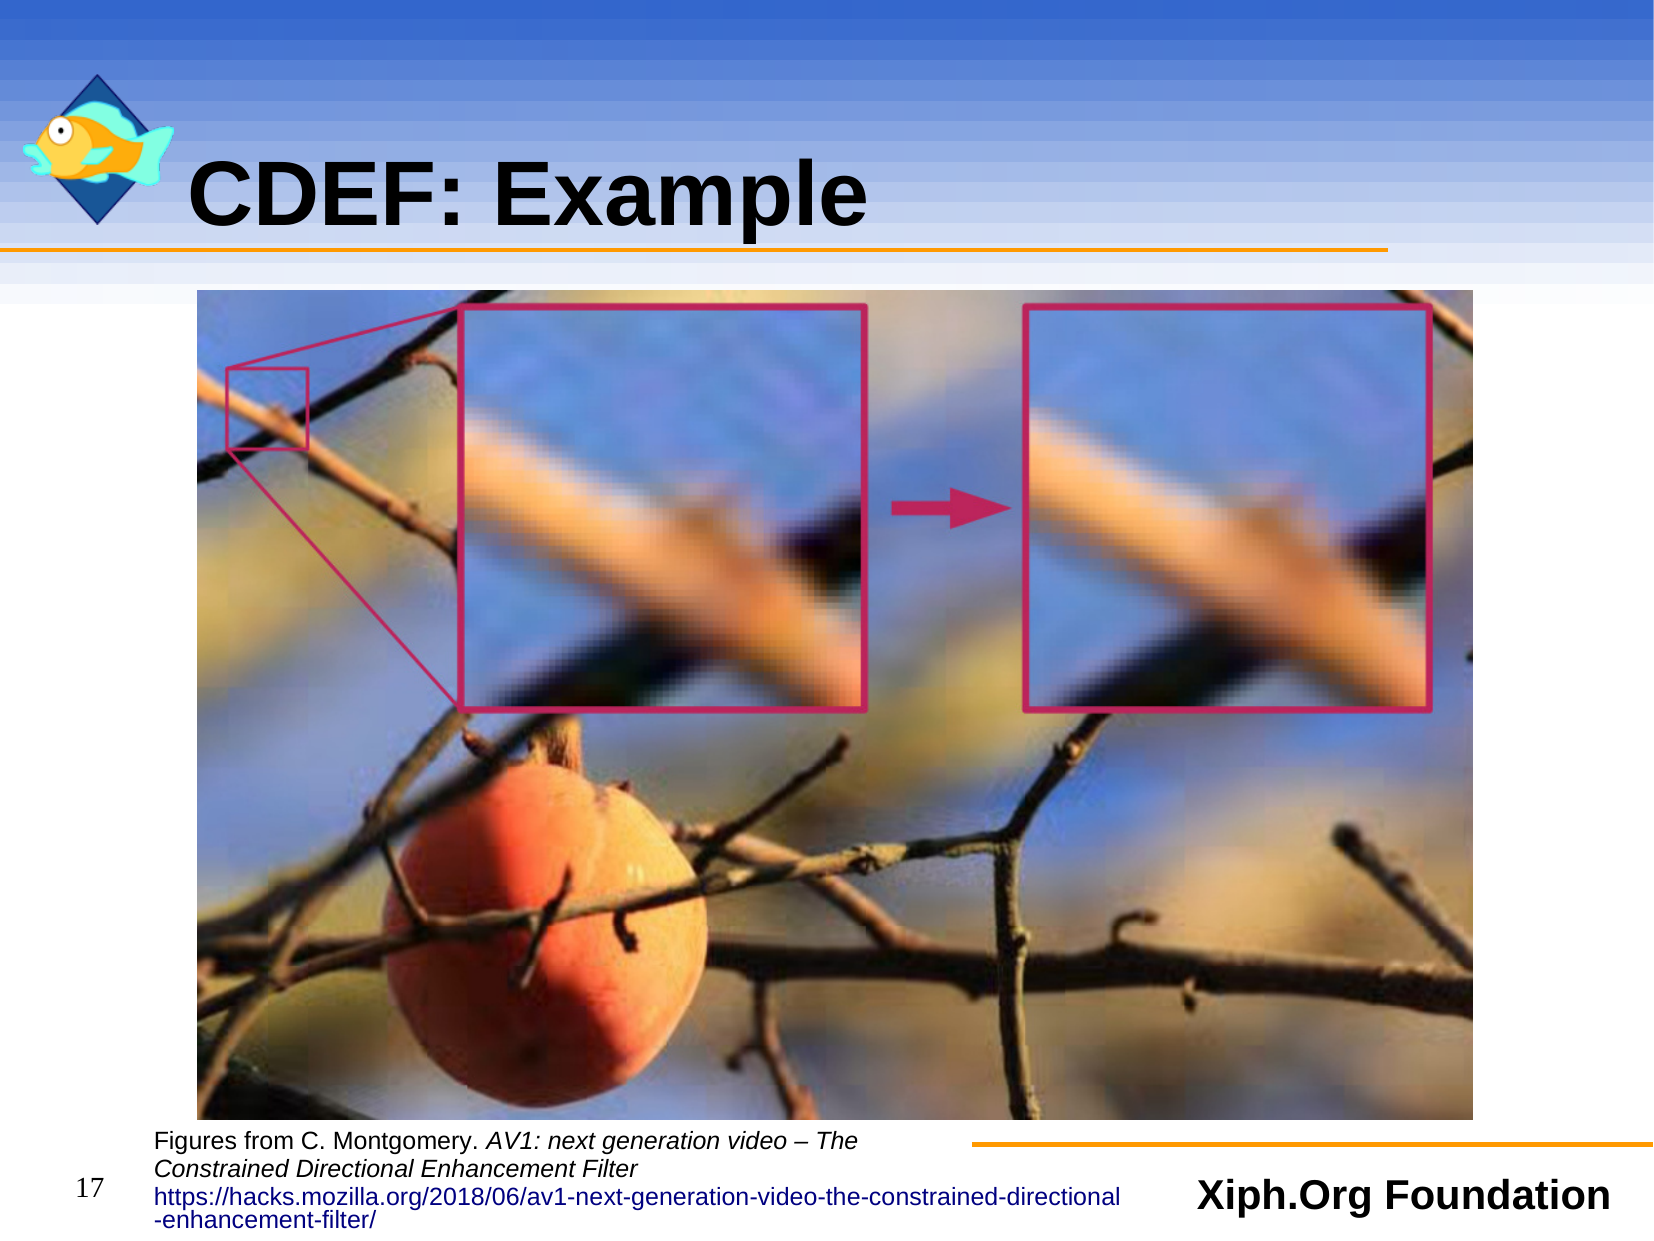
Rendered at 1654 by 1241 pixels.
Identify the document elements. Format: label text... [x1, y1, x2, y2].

picture [0, 0, 1654, 1241]
list Figures from C. Montgomery. AV1: next generation video – The Constrained Directional Enhancement Filter https://hacks.mozilla.org/2018/06/av1-next-generation-video-the-constrained-directional-enhancement-filter/ [82, 1126, 1126, 1238]
title CDEF: Example [187, 37, 1571, 245]
